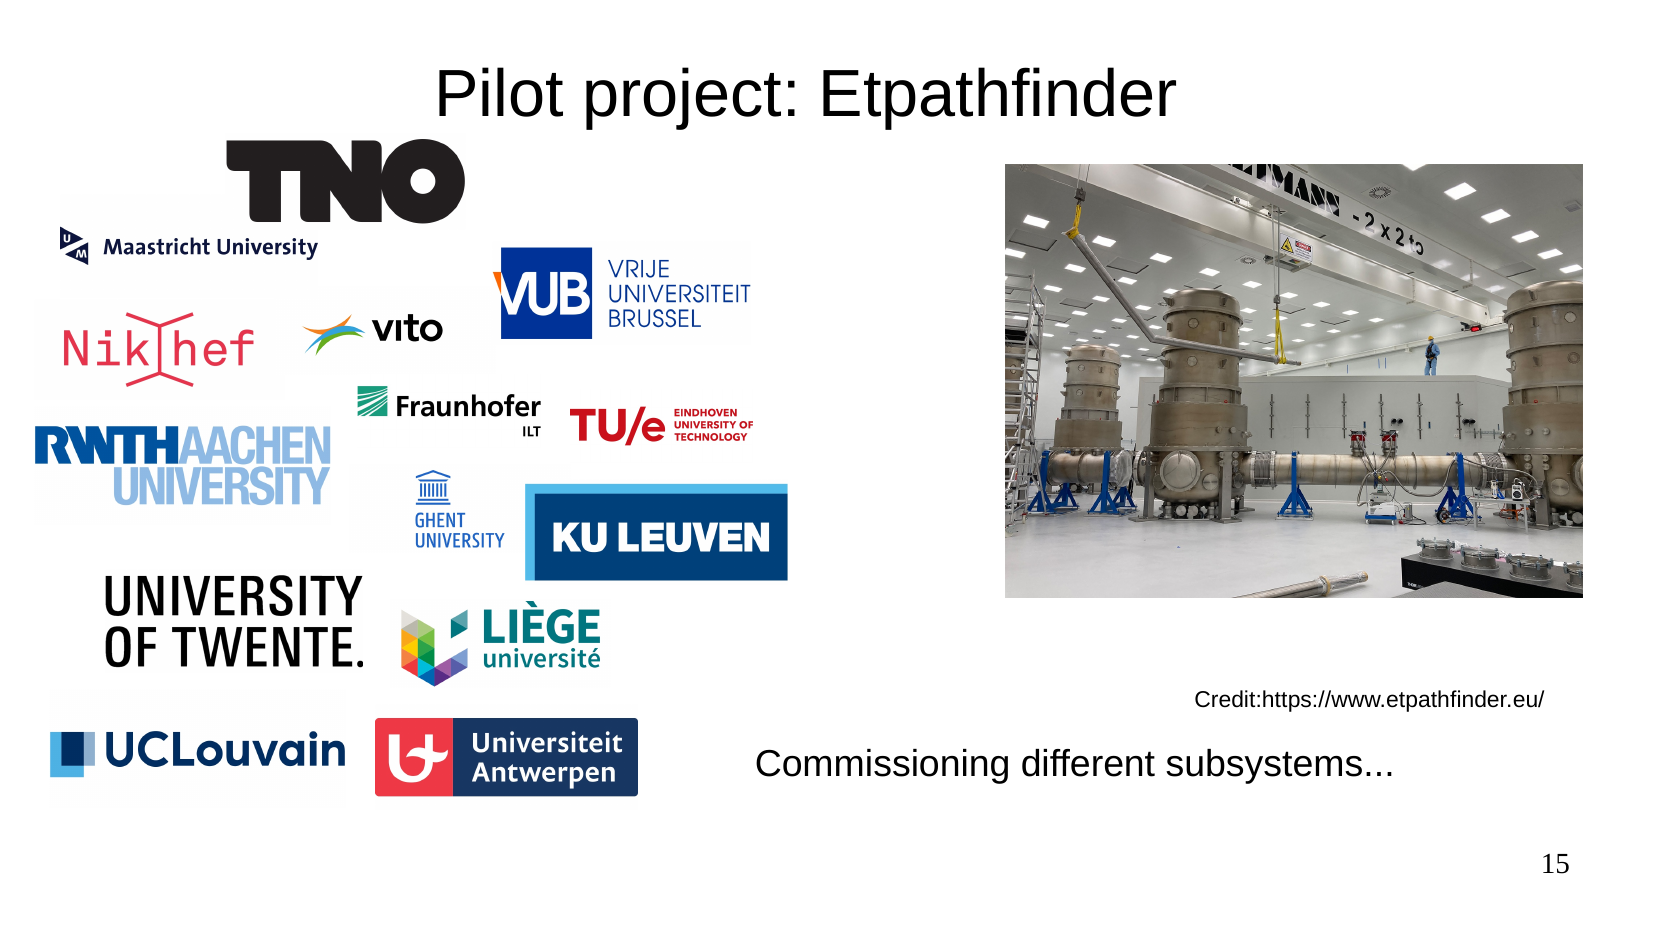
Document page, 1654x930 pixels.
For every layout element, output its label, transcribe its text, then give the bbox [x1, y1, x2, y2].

picture [349, 389, 788, 586]
picture [375, 704, 638, 811]
title Pilot project: Etpathfinder [82, 37, 1531, 151]
picture [105, 569, 363, 674]
picture [1005, 164, 1583, 598]
text_box Credit:https://www.etpathfinder.eu/ [1179, 679, 1561, 721]
picture [49, 689, 346, 809]
picture [390, 599, 611, 689]
text_box Commissioning different subsystems... [740, 735, 1411, 792]
picture [34, 133, 751, 449]
picture [34, 406, 331, 526]
